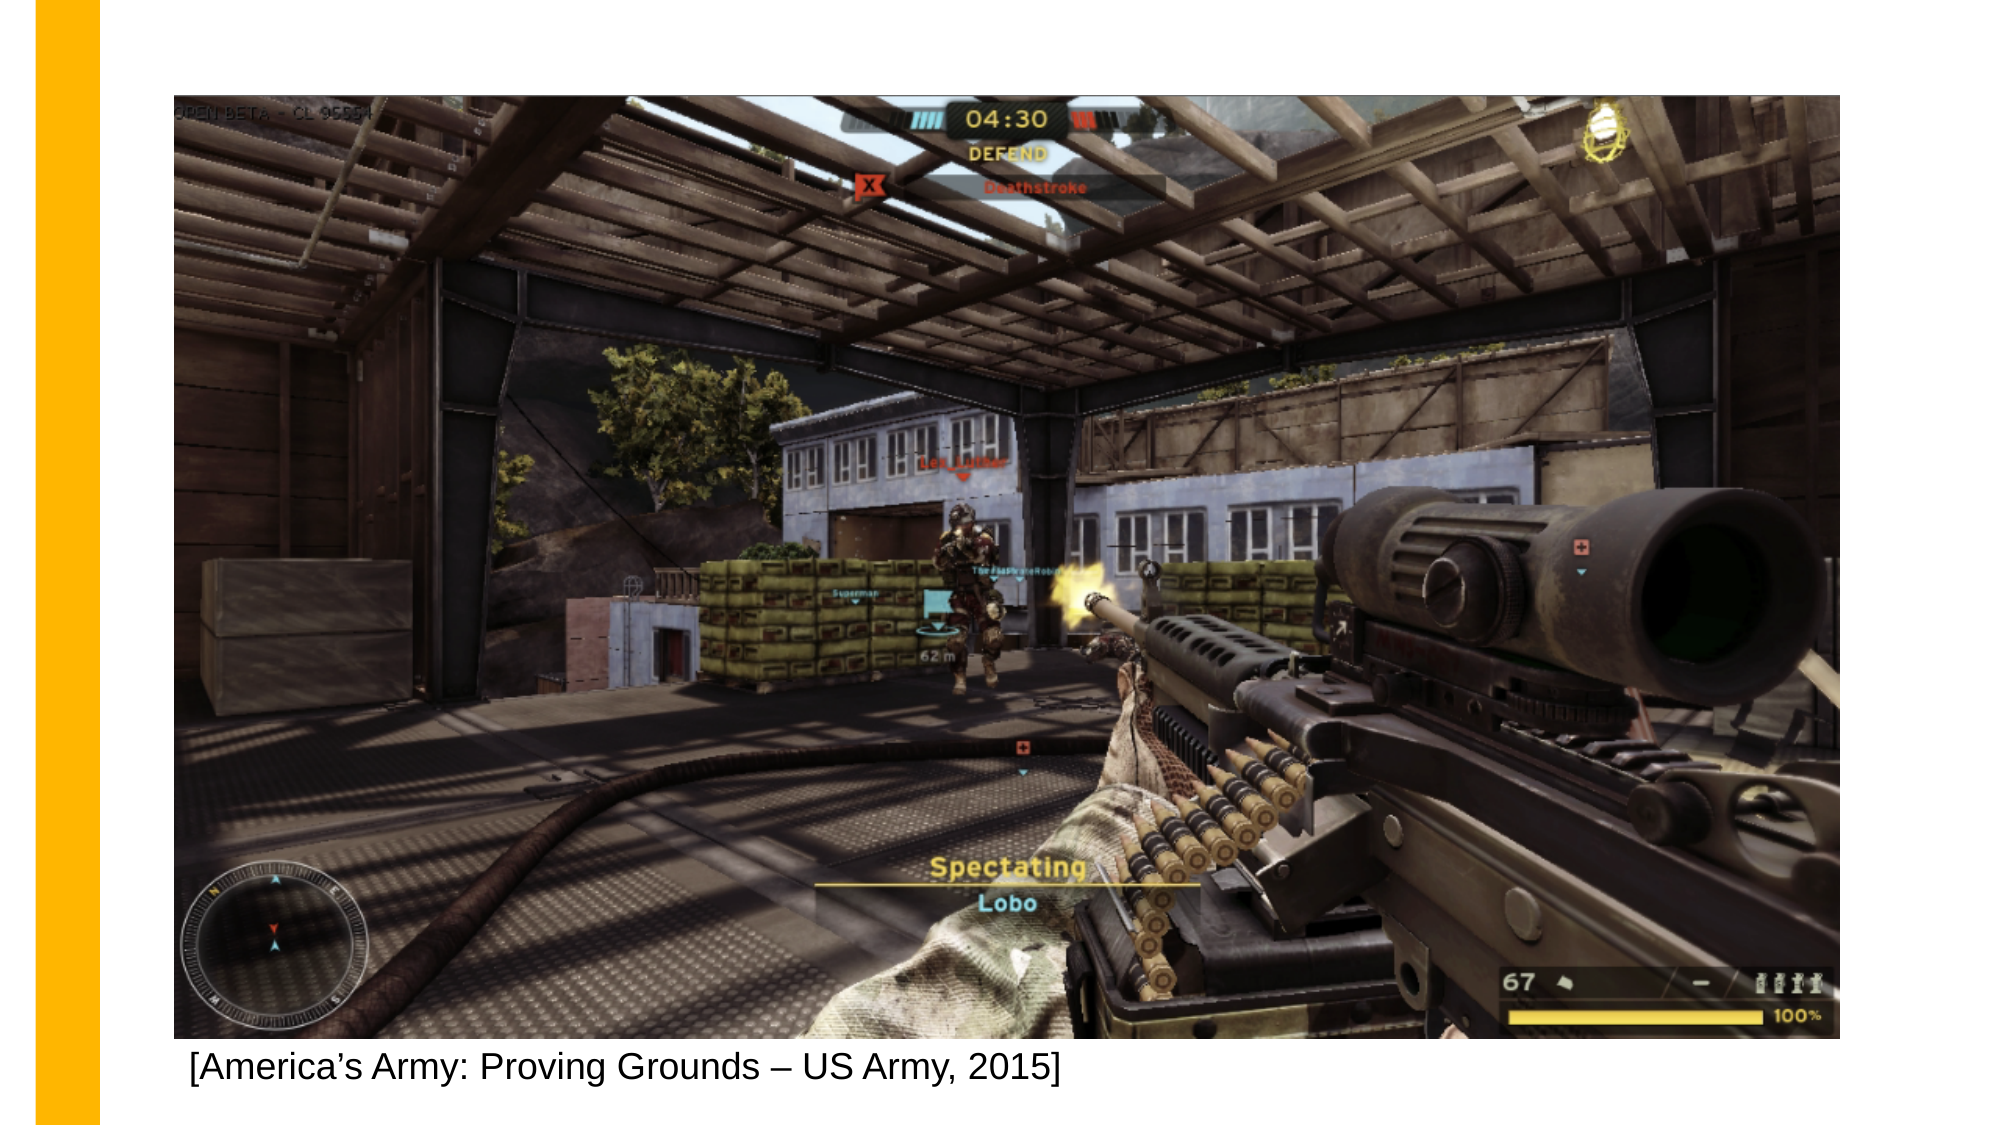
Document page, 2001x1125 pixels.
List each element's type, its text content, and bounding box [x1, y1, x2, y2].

text_box [America’s Army: Proving Grounds – US Army, 2015] [174, 1038, 1077, 1095]
picture [174, 96, 1840, 1039]
